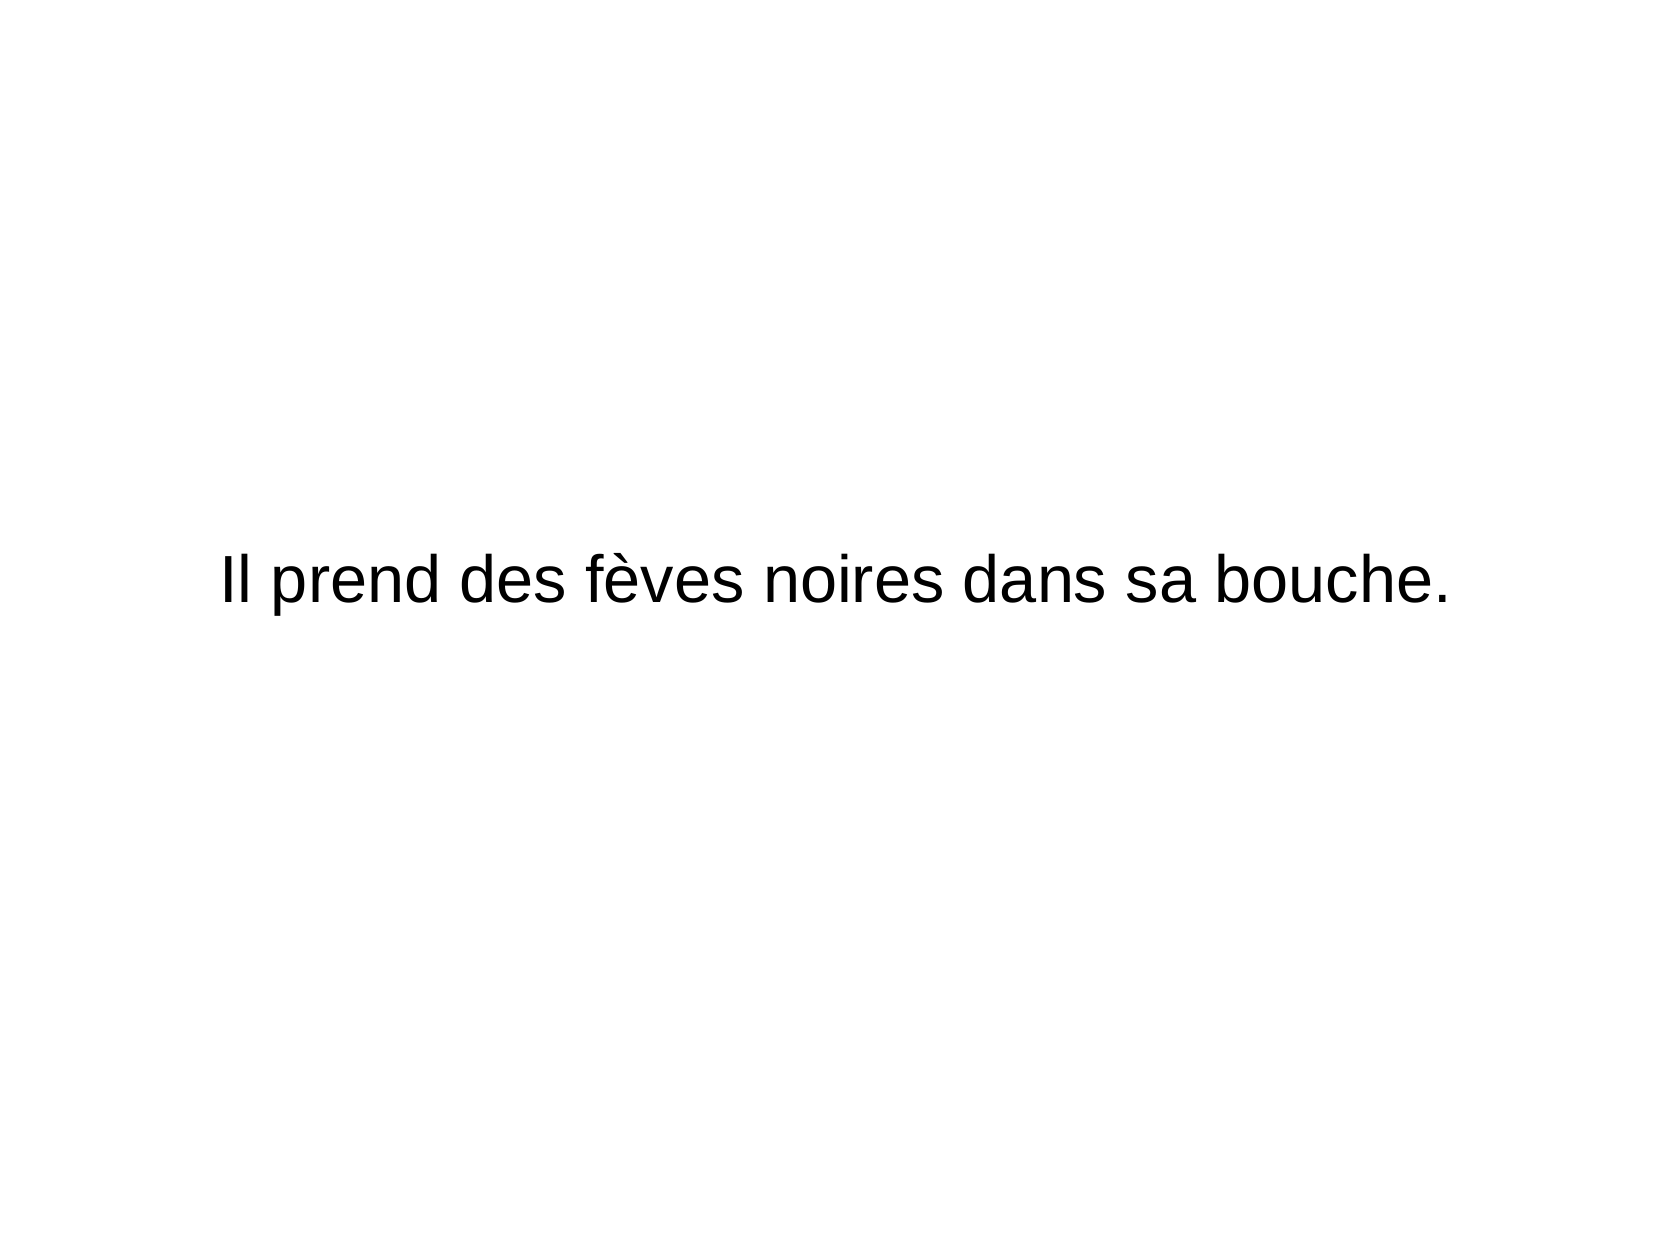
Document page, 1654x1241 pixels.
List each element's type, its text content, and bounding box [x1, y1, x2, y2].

subtitle Il prend des fèves noires dans sa bouche. [82, 56, 1571, 1102]
